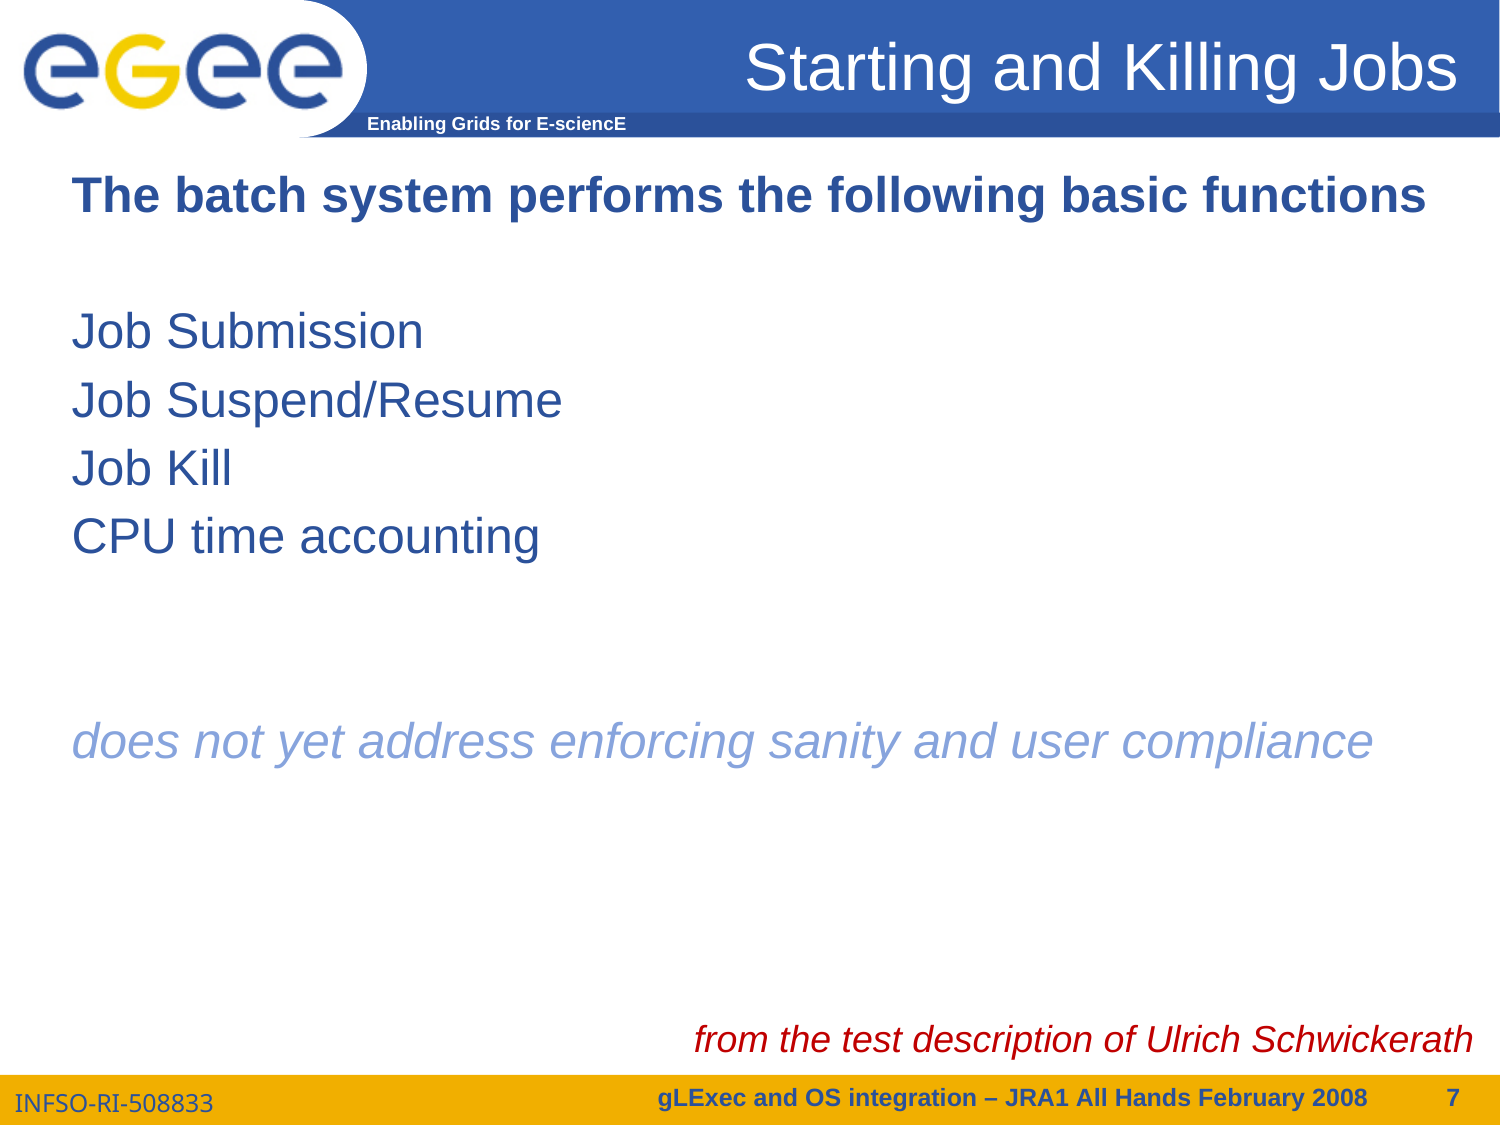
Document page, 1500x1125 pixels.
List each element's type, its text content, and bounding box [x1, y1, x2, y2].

list The batch system performs the following basic functions Job Submission Job Suspend/Resume Job Kill CPU time accounting does not yet address enforcing sanity and user compliance [56, 159, 1466, 1051]
text_box gLExec and OS integration – JRA1 All Hands February 2008 [284, 1075, 1385, 1125]
title Starting and Killing Jobs [369, 10, 1475, 124]
text_box from the test description of Ulrich Schwickerath [679, 1010, 1490, 1068]
picture [18, 30, 349, 112]
text_box <number> [1397, 1076, 1476, 1125]
